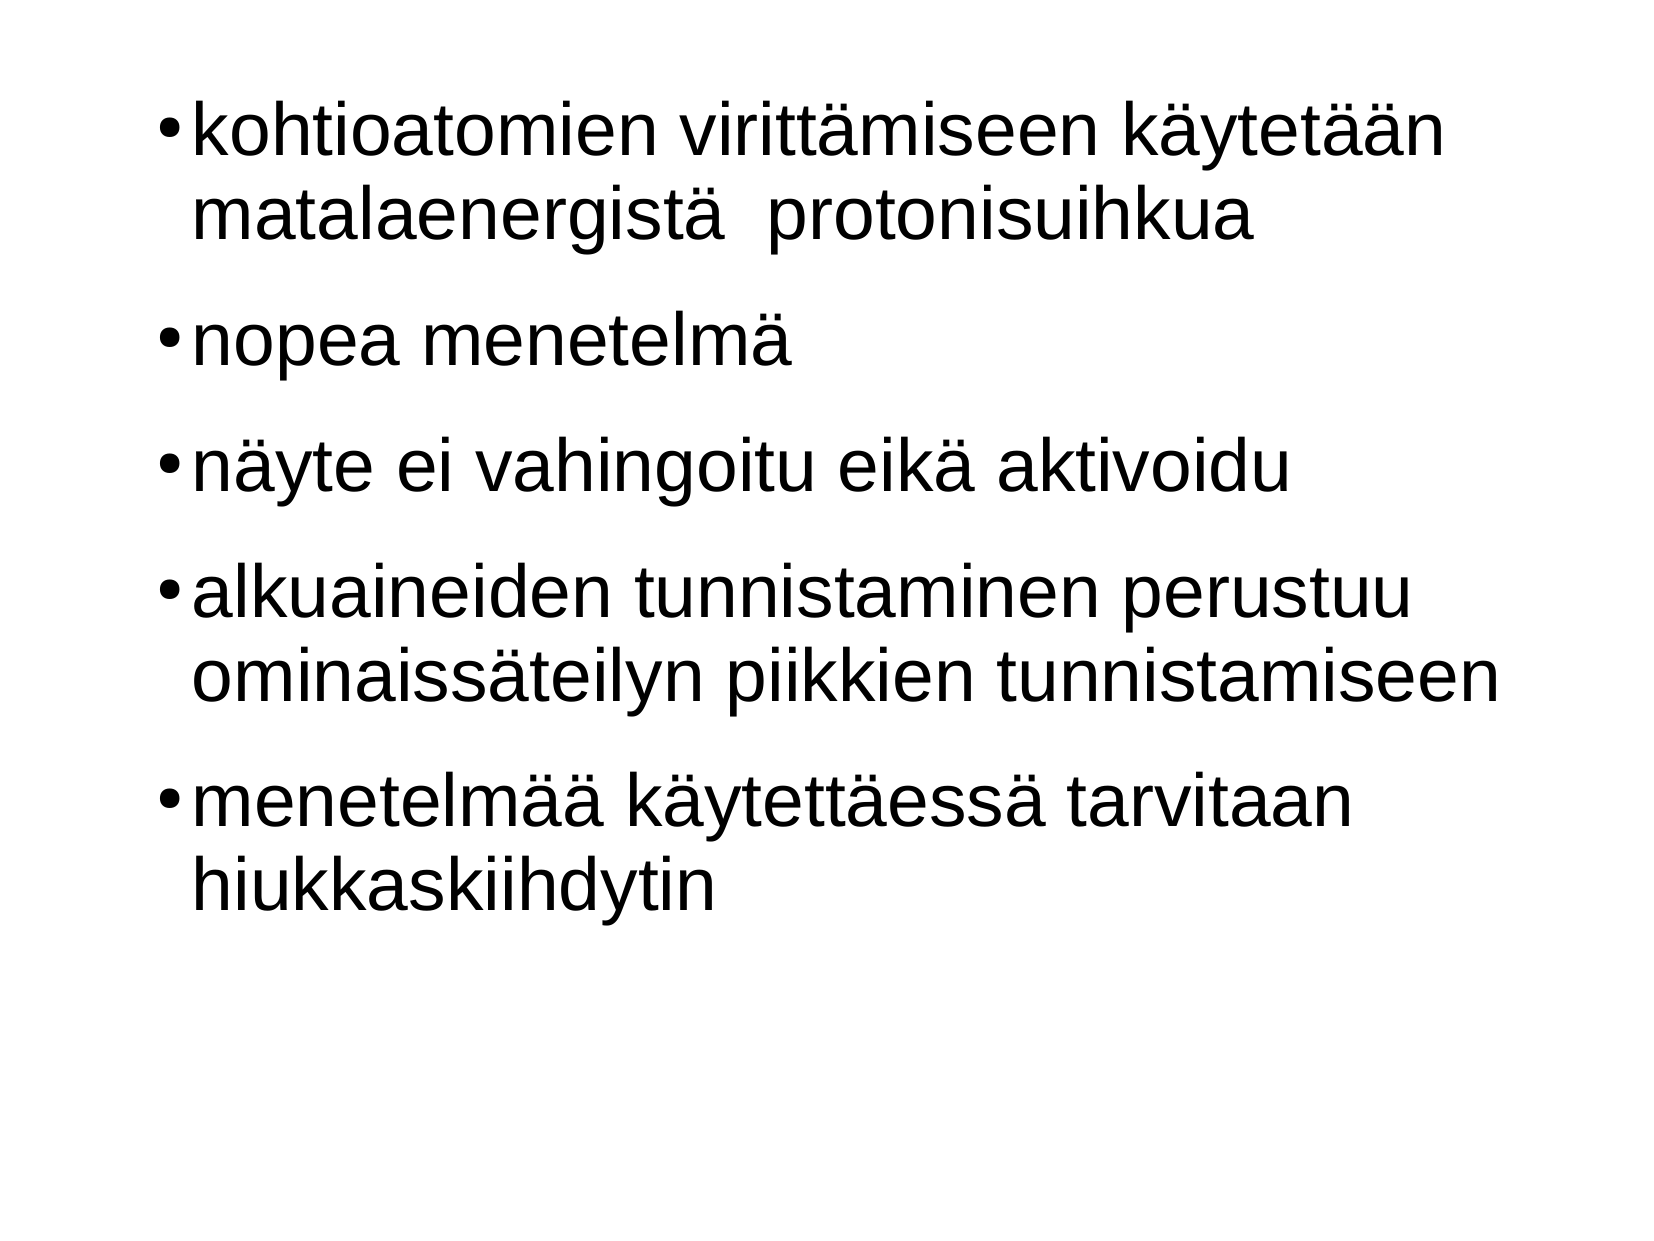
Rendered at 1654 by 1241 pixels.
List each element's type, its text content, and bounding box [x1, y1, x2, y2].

text_box kohtioatomien virittämiseen käytetään matalaenergistä protonisuihkua nopea menetelmä näyte ei vahingoitu eikä aktivoidu alkuaineiden tunnistaminen perustuu ominaissäteilyn piikkien tunnistamiseen menetelmää käytettäessä tarvitaan hiukkaskiihdytin [141, 79, 1571, 977]
